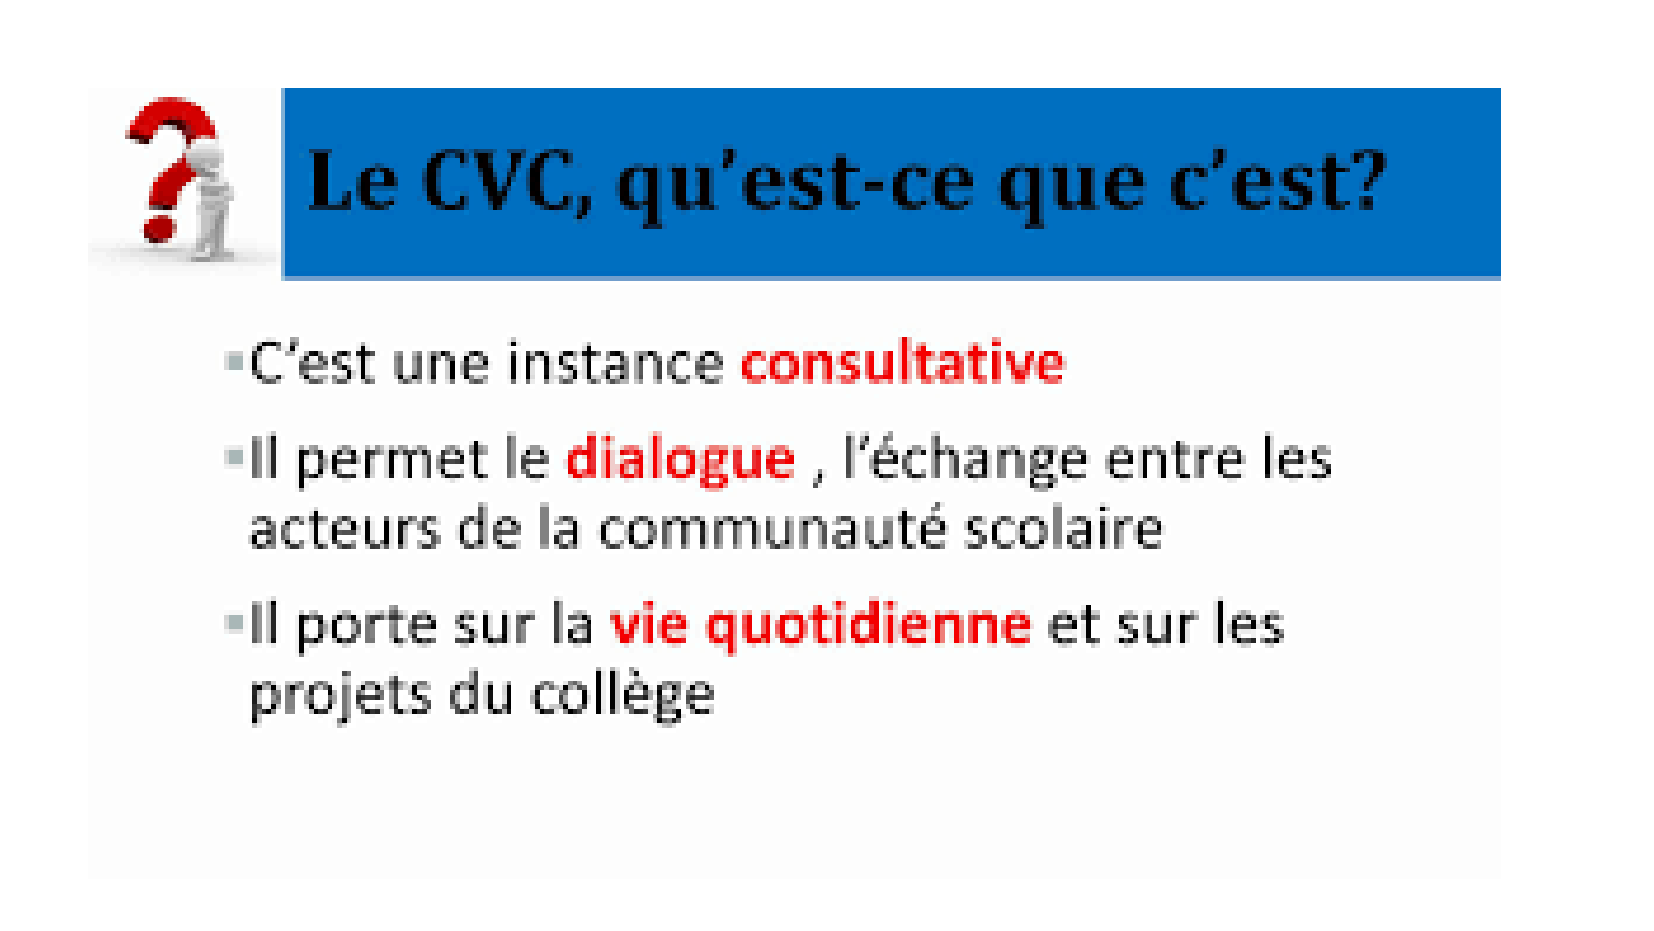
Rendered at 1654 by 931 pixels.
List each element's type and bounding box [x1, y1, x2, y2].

picture [88, 88, 1501, 879]
